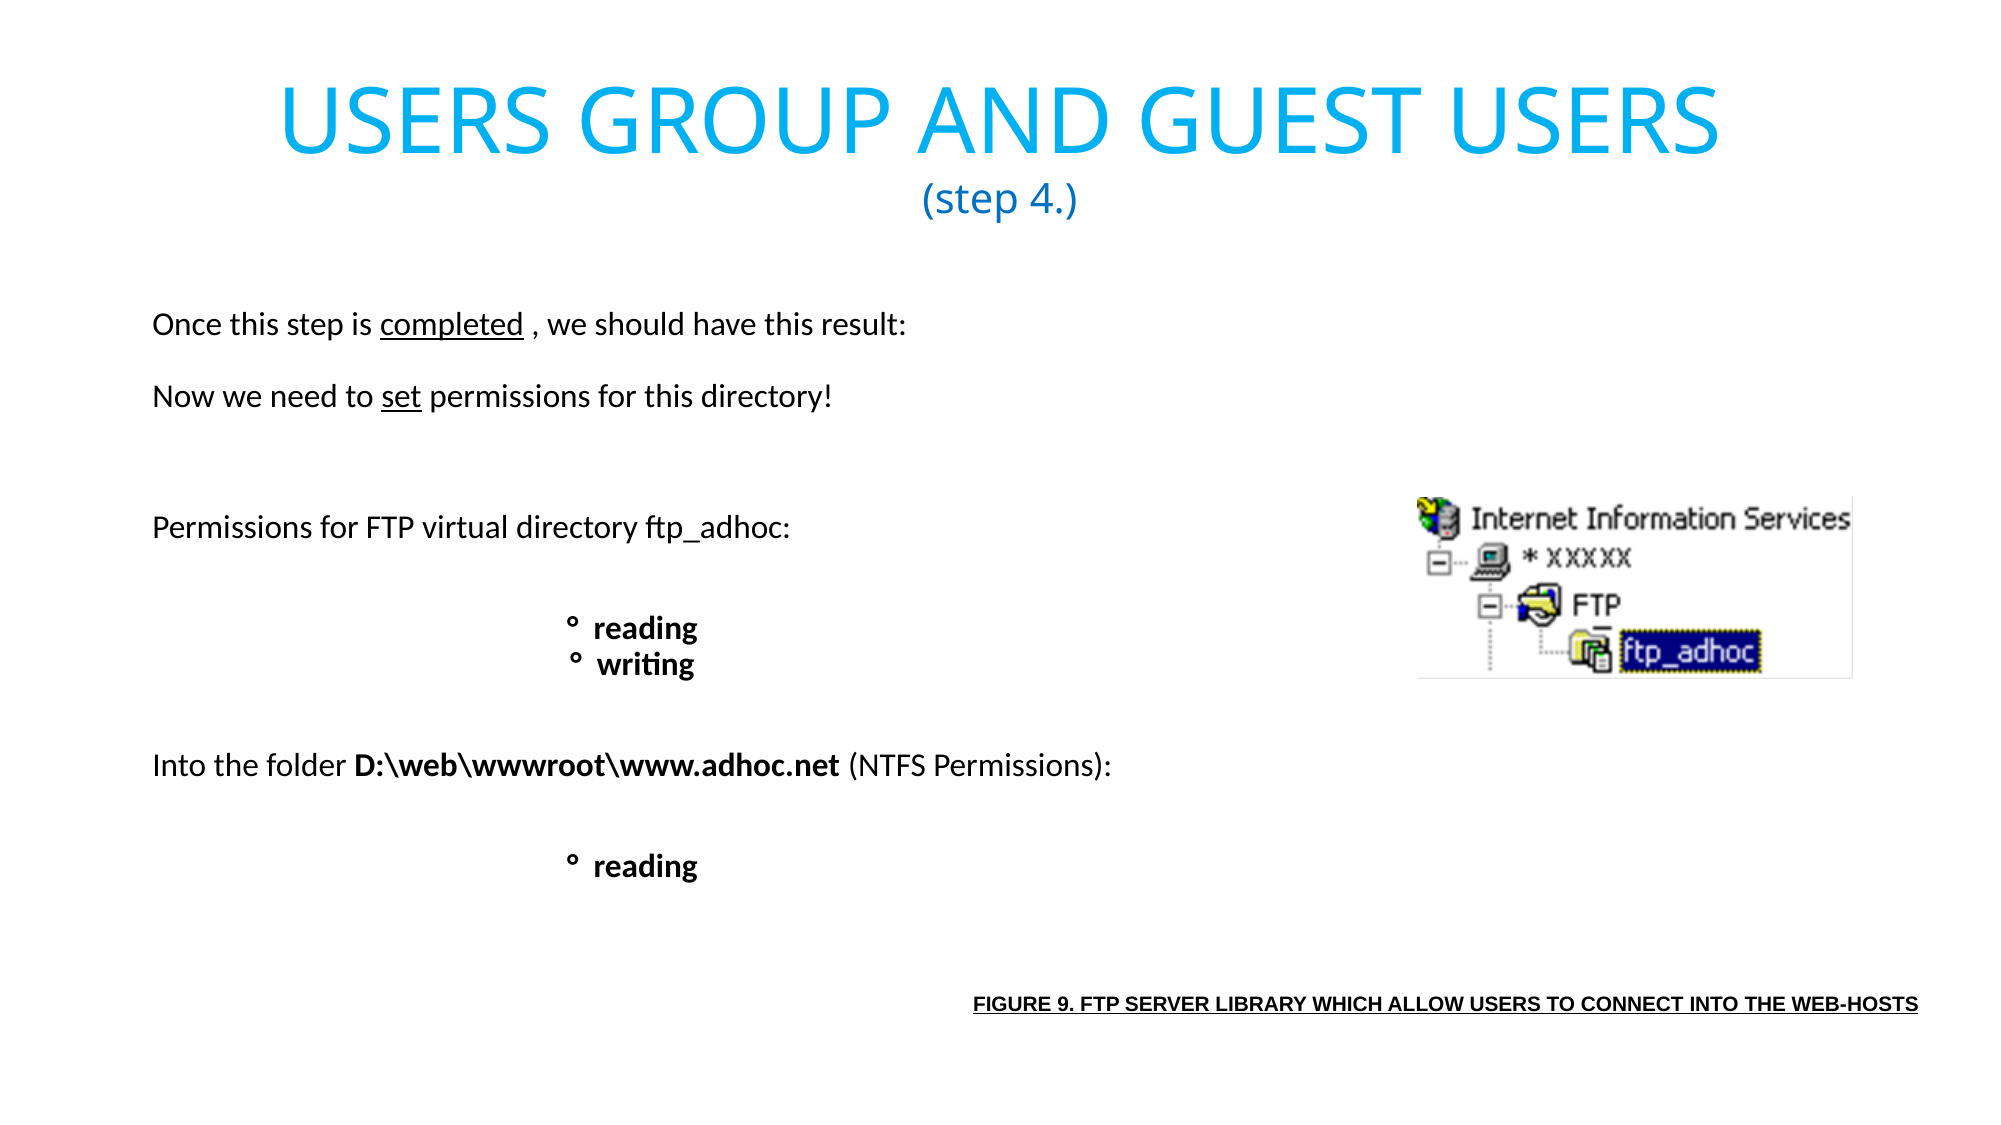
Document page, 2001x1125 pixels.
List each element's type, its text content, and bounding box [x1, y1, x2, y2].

picture [1417, 497, 1854, 680]
text_box FIGURE 9. FTP SERVER LIBRARY WHICH ALLOW USERS TO CONNECT INTO THE WEB-HOSTS [958, 983, 1934, 1023]
list Once this step is completed , we should have this result: Now we need to set permissions for this directory! Permissions for FTP virtual directory ftp_adhoc: ° reading ° writing Into the folder D:\web\wwwroot\www.adhoc.net (NTFS Permissions): ° reading [137, 299, 1294, 994]
title USERS GROUP AND GUEST USERS (step 4.) [137, 54, 1863, 272]
